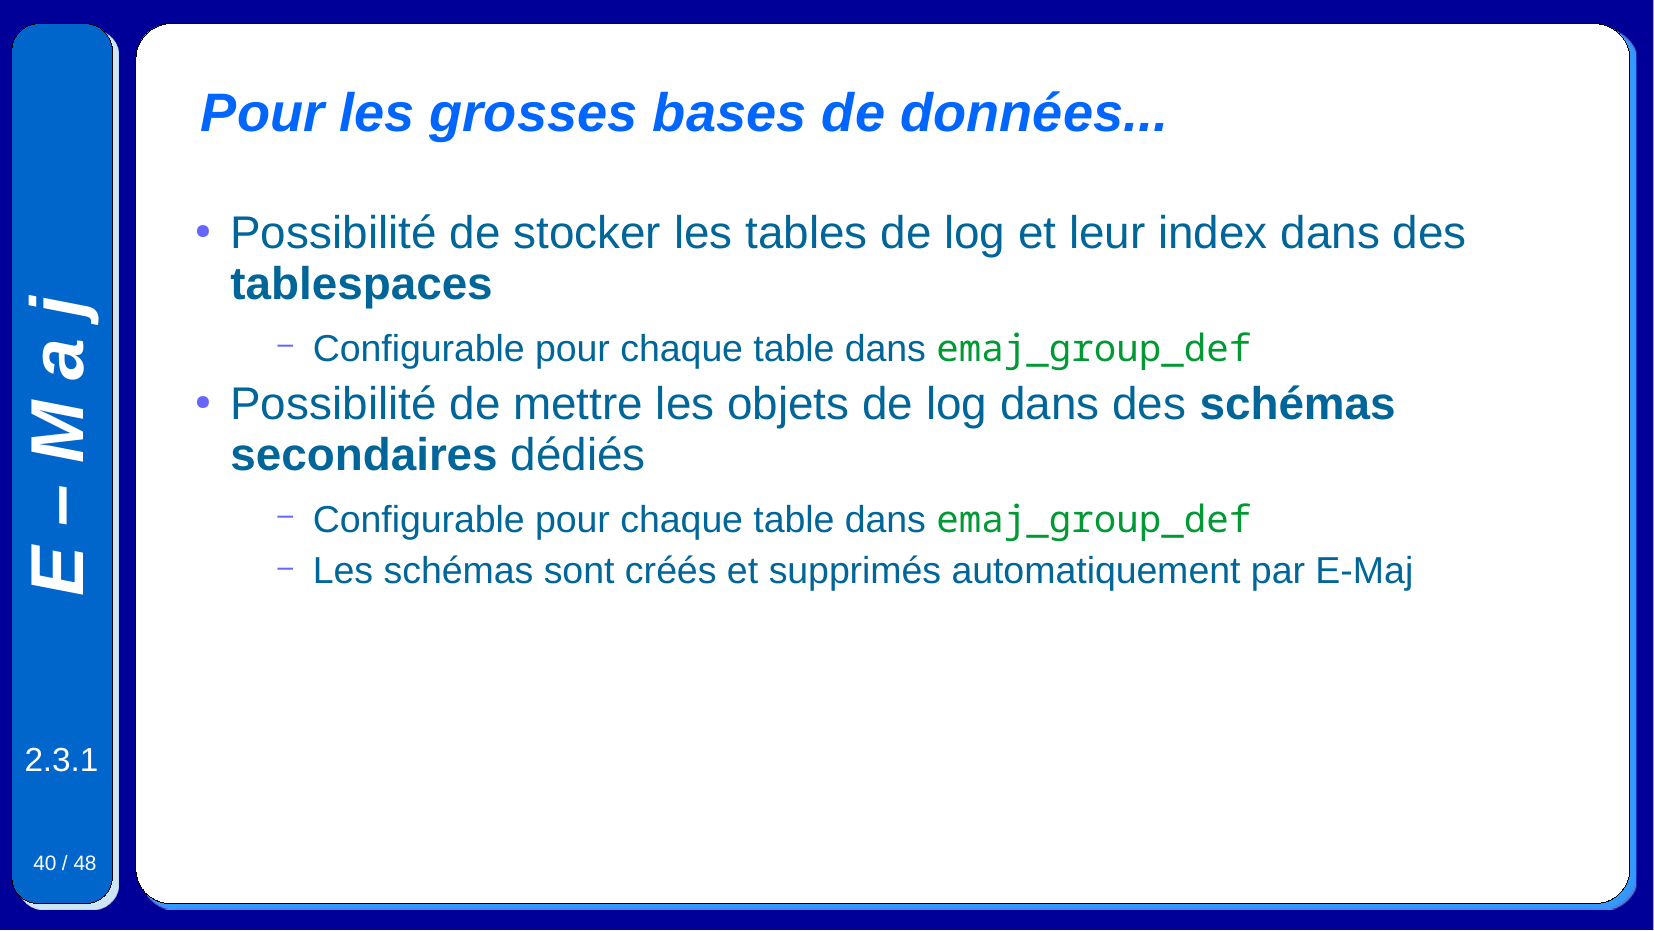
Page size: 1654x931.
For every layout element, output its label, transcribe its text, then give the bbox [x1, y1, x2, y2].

list Possibilité de stocker les tables de log et leur index dans des tablespaces Configurable pour chaque table dans emaj_group_def Possibilité de mettre les objets de log dans des schémas secondaires dédiés Configurable pour chaque table dans emaj_group_def Les schémas sont créés et supprimés automatiquement par E-Maj [177, 206, 1587, 827]
title Pour les grosses bases de données... [200, 34, 1575, 191]
